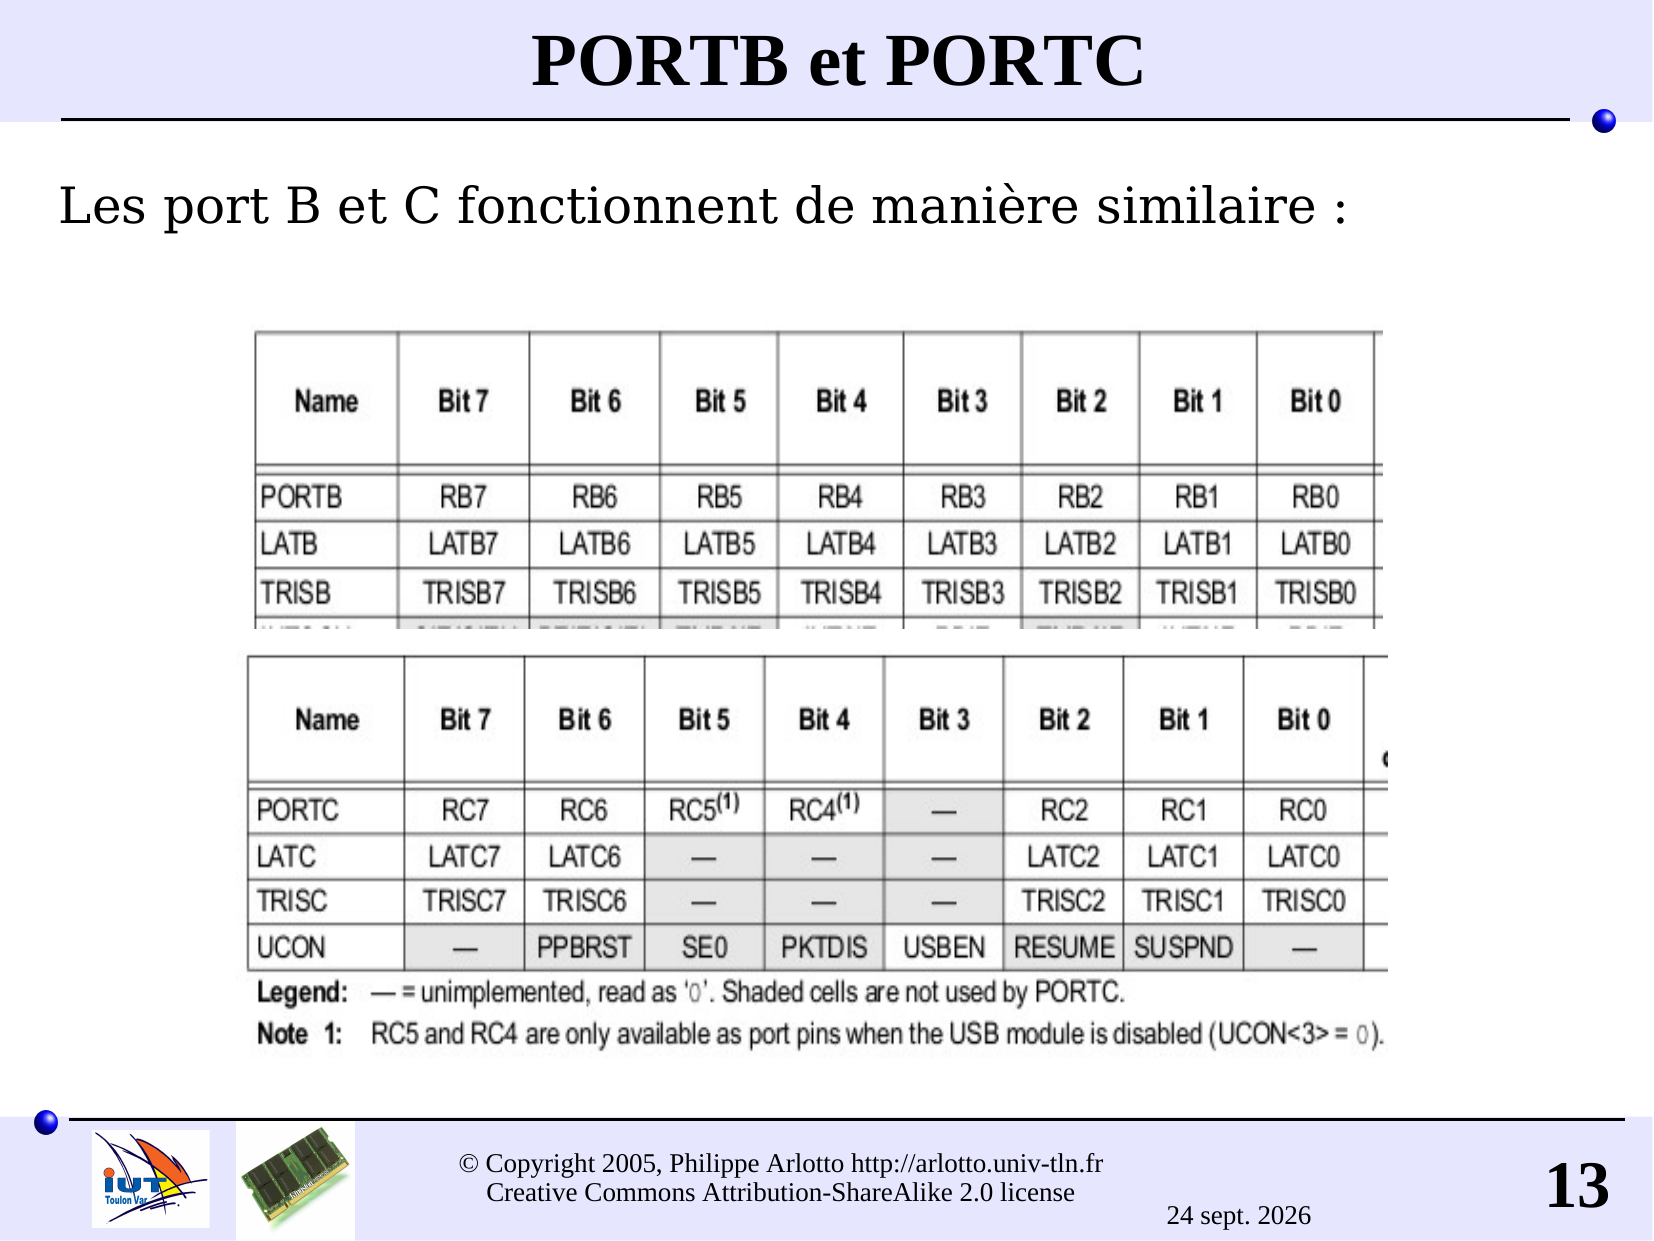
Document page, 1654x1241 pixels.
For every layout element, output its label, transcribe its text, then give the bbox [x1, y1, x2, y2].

text_box Les port B et C fonctionnent de manière similaire : [59, 177, 1351, 236]
title PORTB et PORTC [95, 11, 1585, 110]
picture [236, 649, 1388, 1063]
picture [236, 1121, 355, 1241]
picture [236, 324, 1383, 629]
